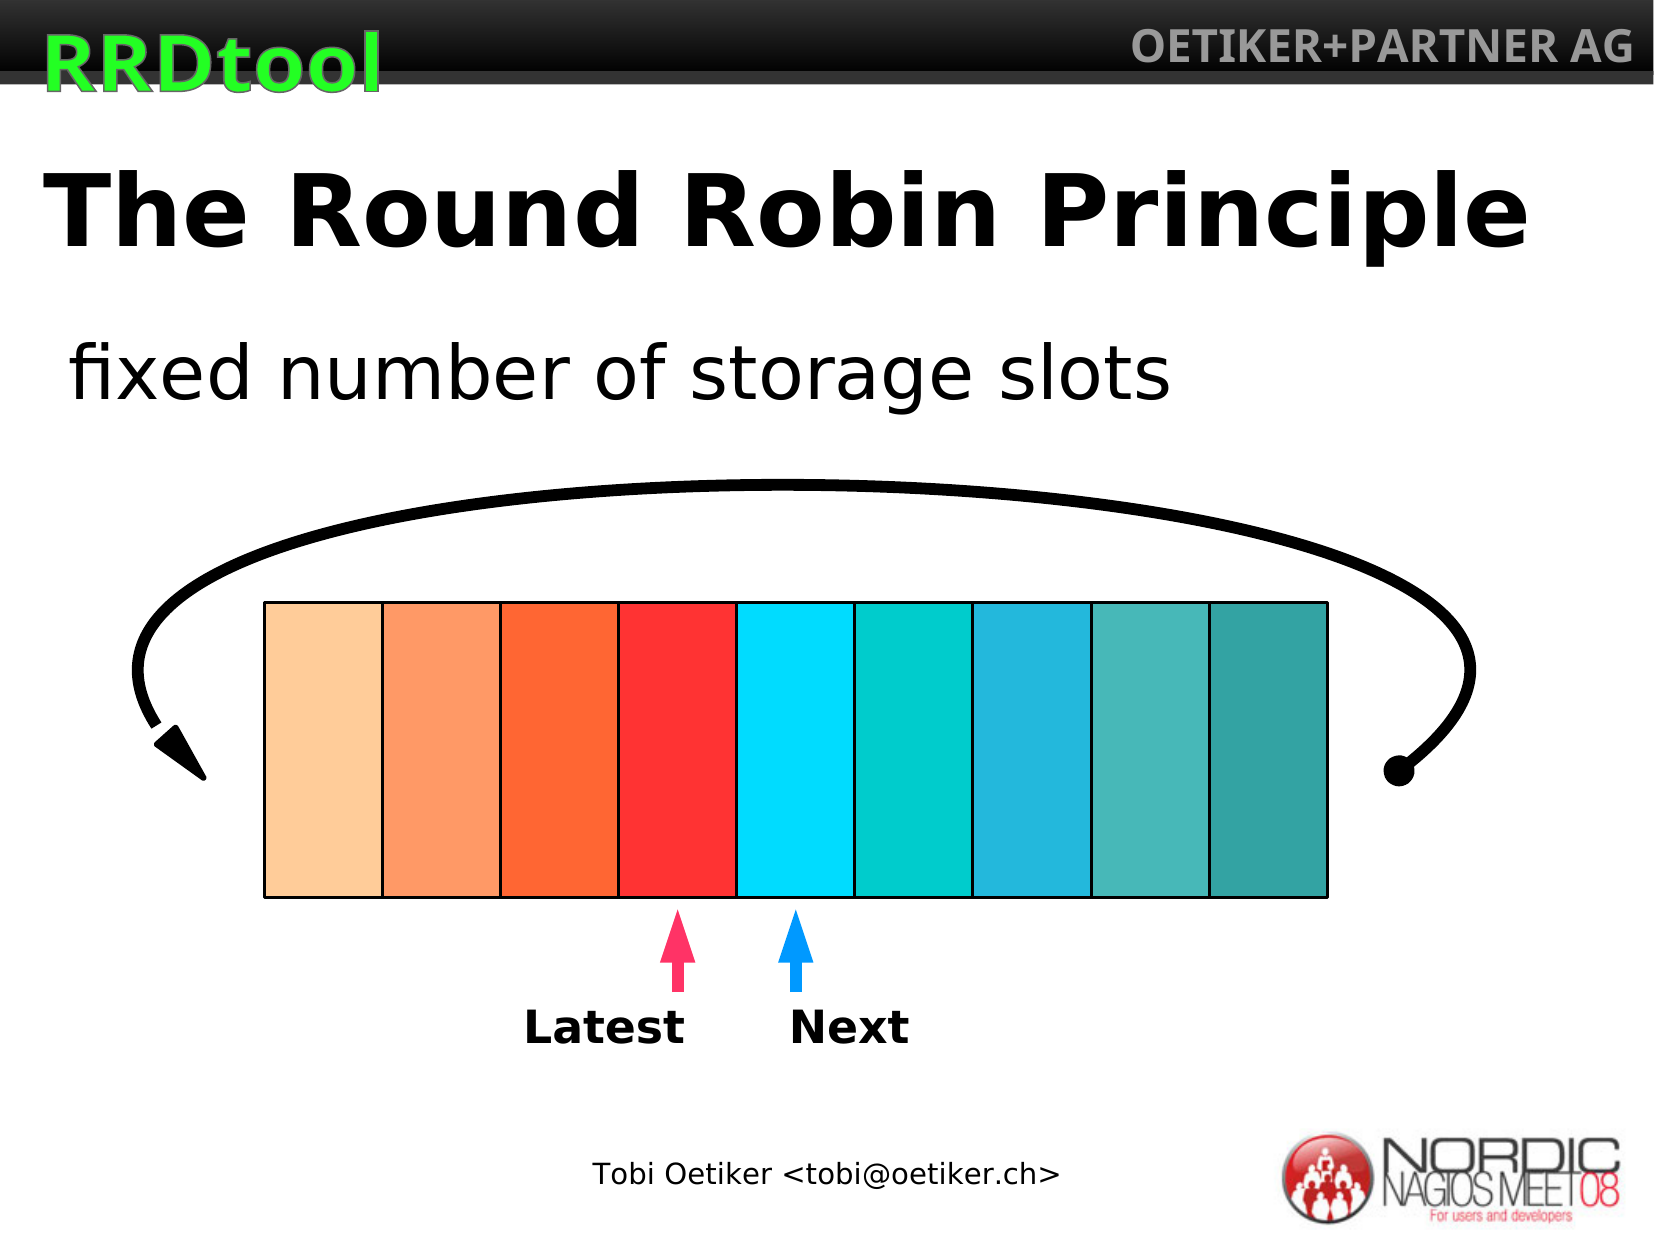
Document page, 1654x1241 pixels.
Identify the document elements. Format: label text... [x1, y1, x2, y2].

text_box Next [772, 991, 926, 1063]
picture [1262, 1116, 1654, 1241]
text_box Latest [506, 991, 702, 1063]
text_box [264, 602, 1328, 898]
list fixed number of storage slots [50, 329, 1571, 1099]
title The Round Robin Principle [43, 137, 1582, 287]
